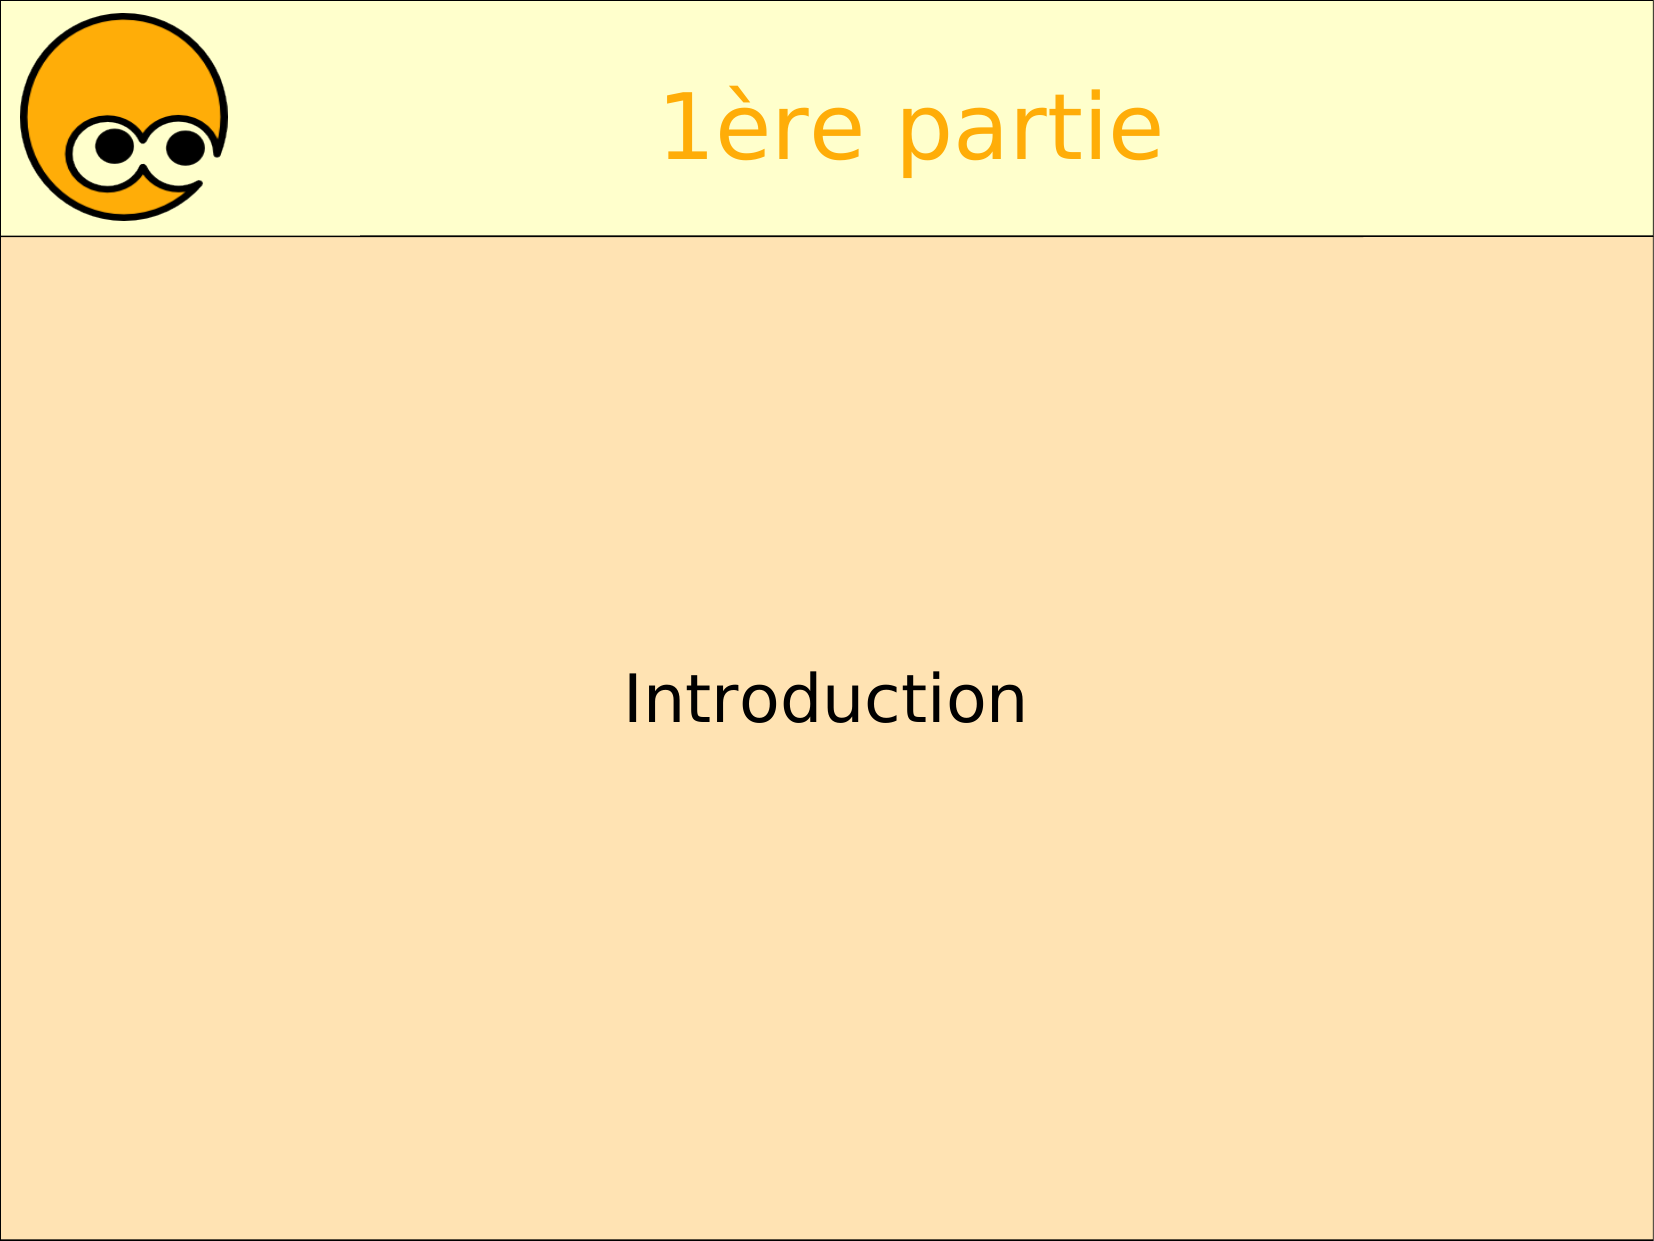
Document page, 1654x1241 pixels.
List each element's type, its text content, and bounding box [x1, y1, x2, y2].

title 1ère partie [252, 49, 1571, 207]
picture [20, 13, 228, 221]
subtitle Introduction [82, 290, 1571, 1109]
